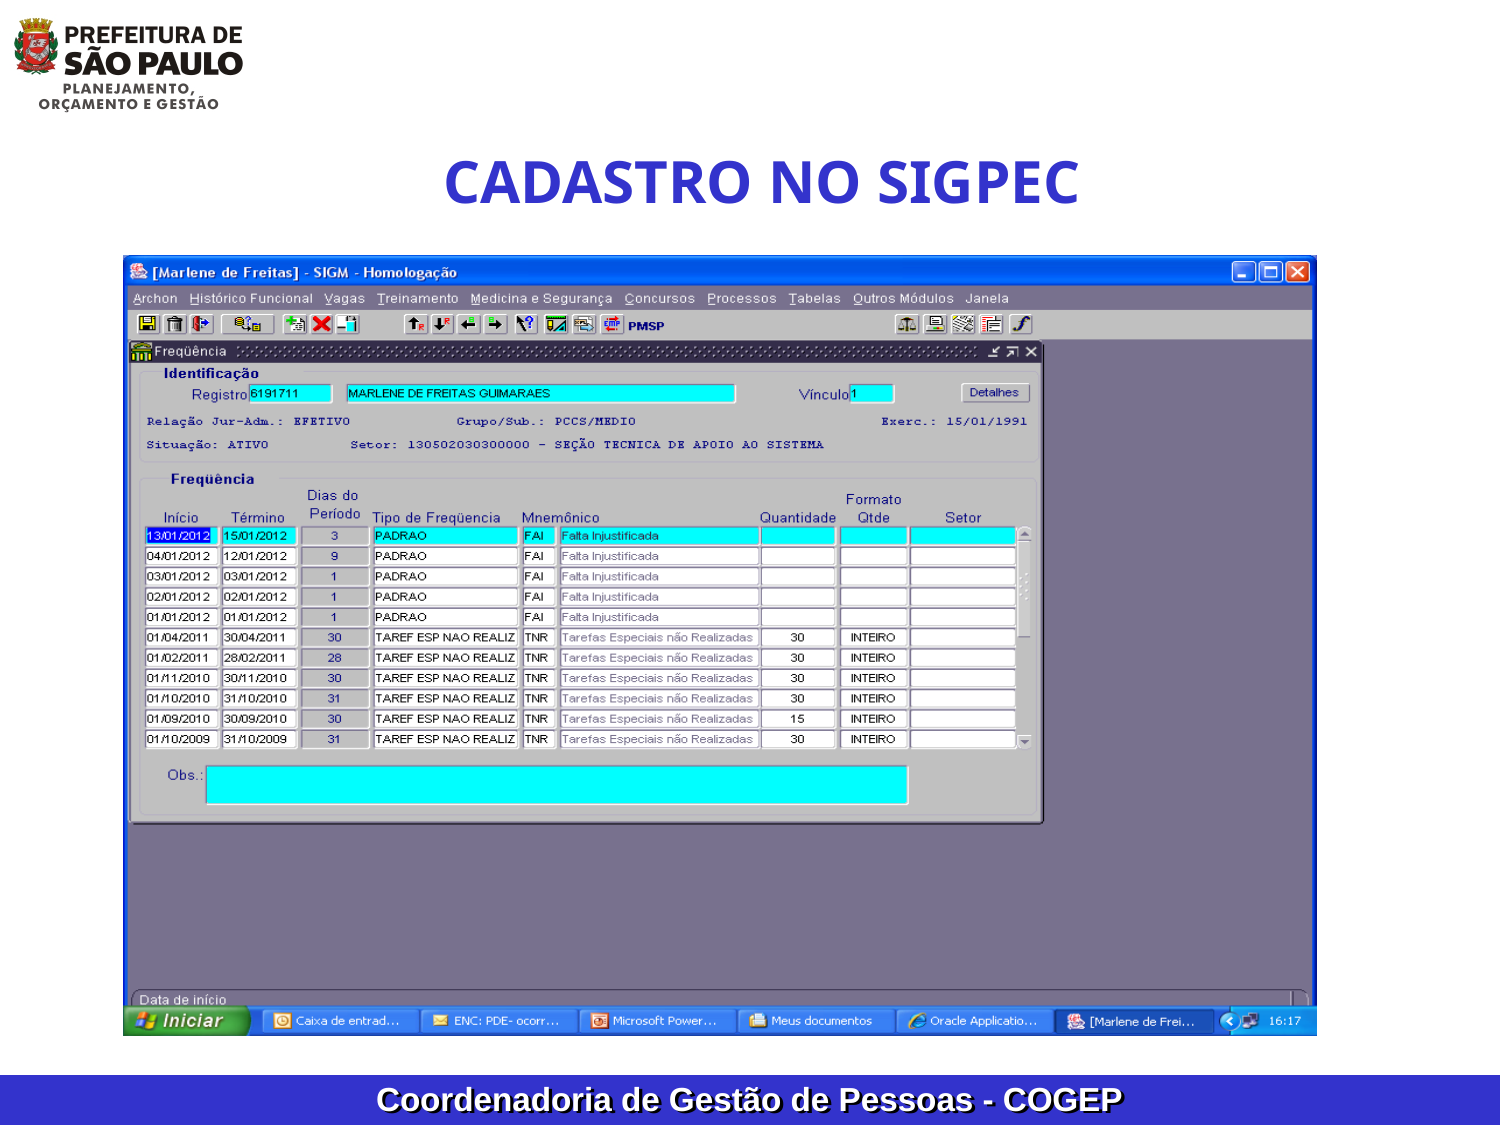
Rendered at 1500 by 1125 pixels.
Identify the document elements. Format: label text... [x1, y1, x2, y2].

text_box CADASTRO NO SIGPEC [136, 137, 1388, 222]
picture [123, 255, 1317, 1036]
